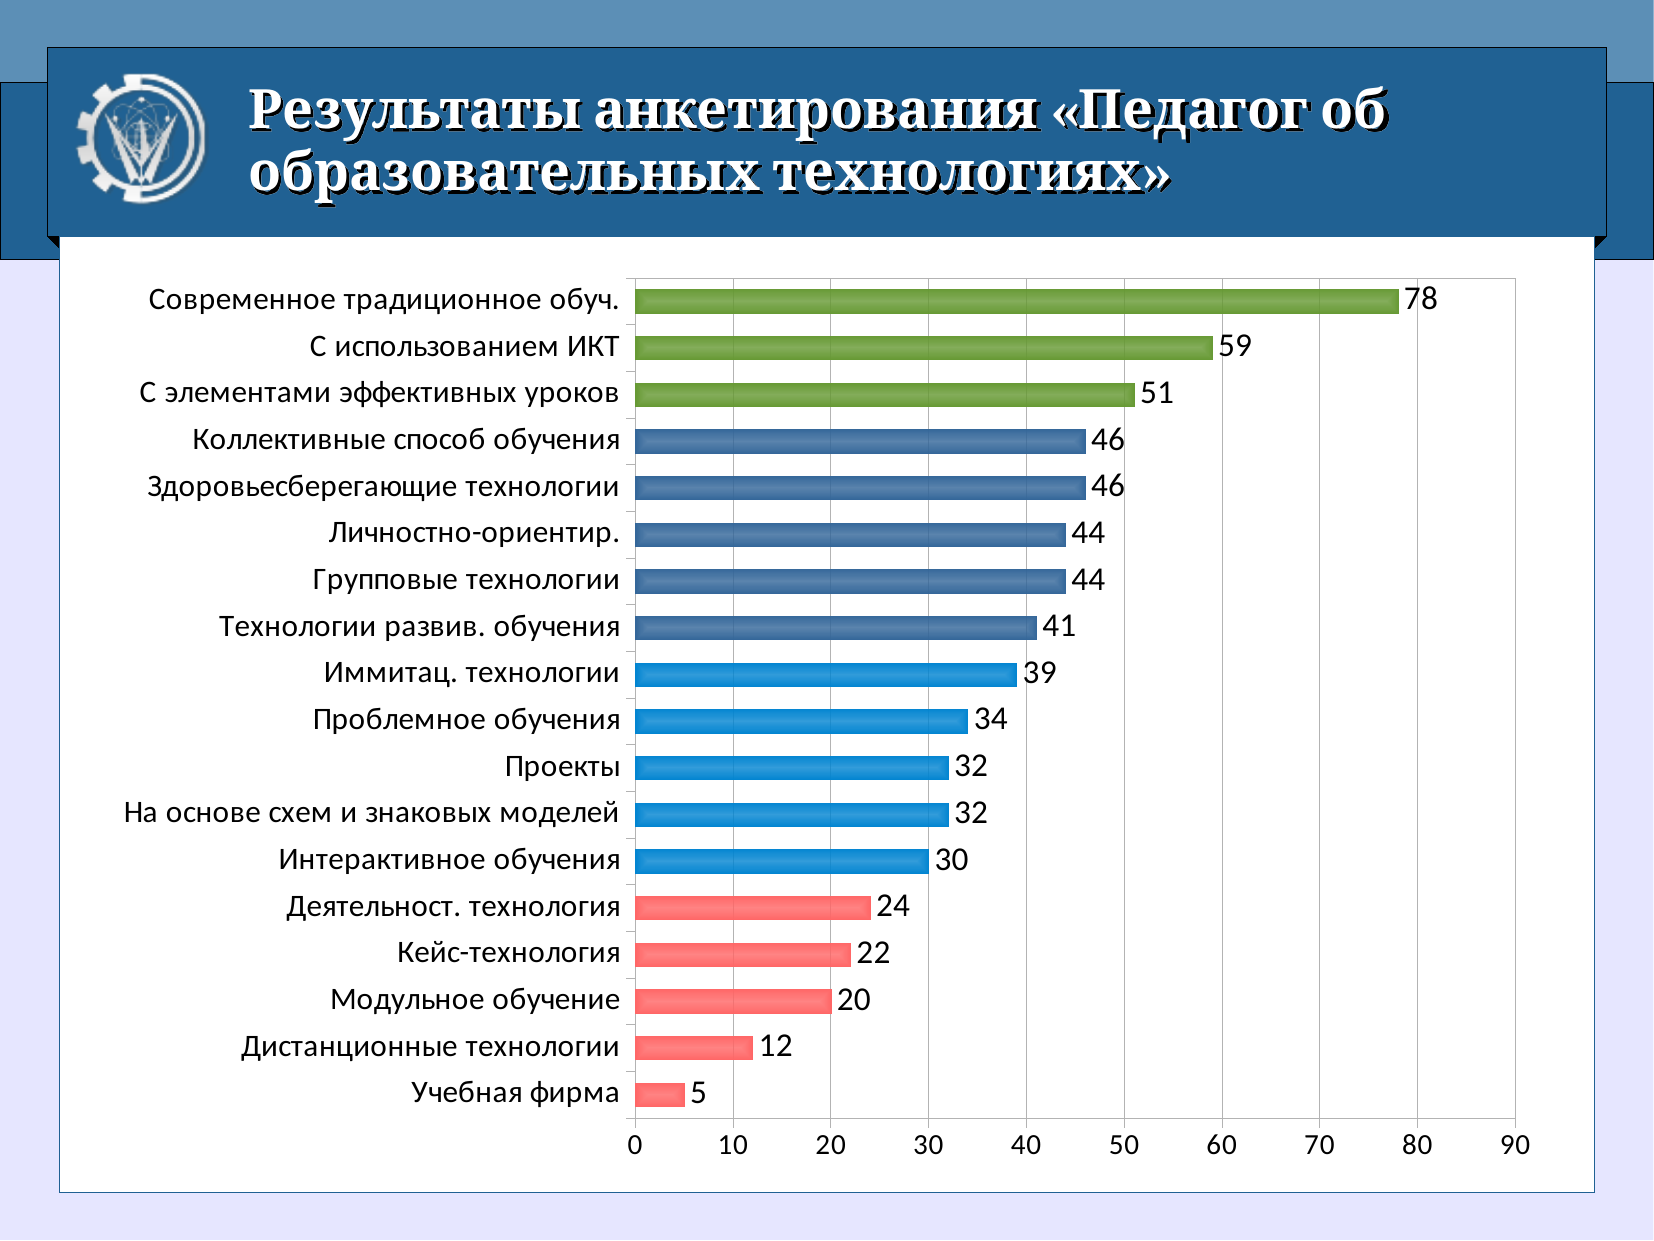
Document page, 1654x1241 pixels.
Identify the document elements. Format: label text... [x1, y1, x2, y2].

chart [94, 259, 1561, 1182]
title Результаты анкетирования «Педагог об образовательных технологиях» [248, 68, 1571, 216]
